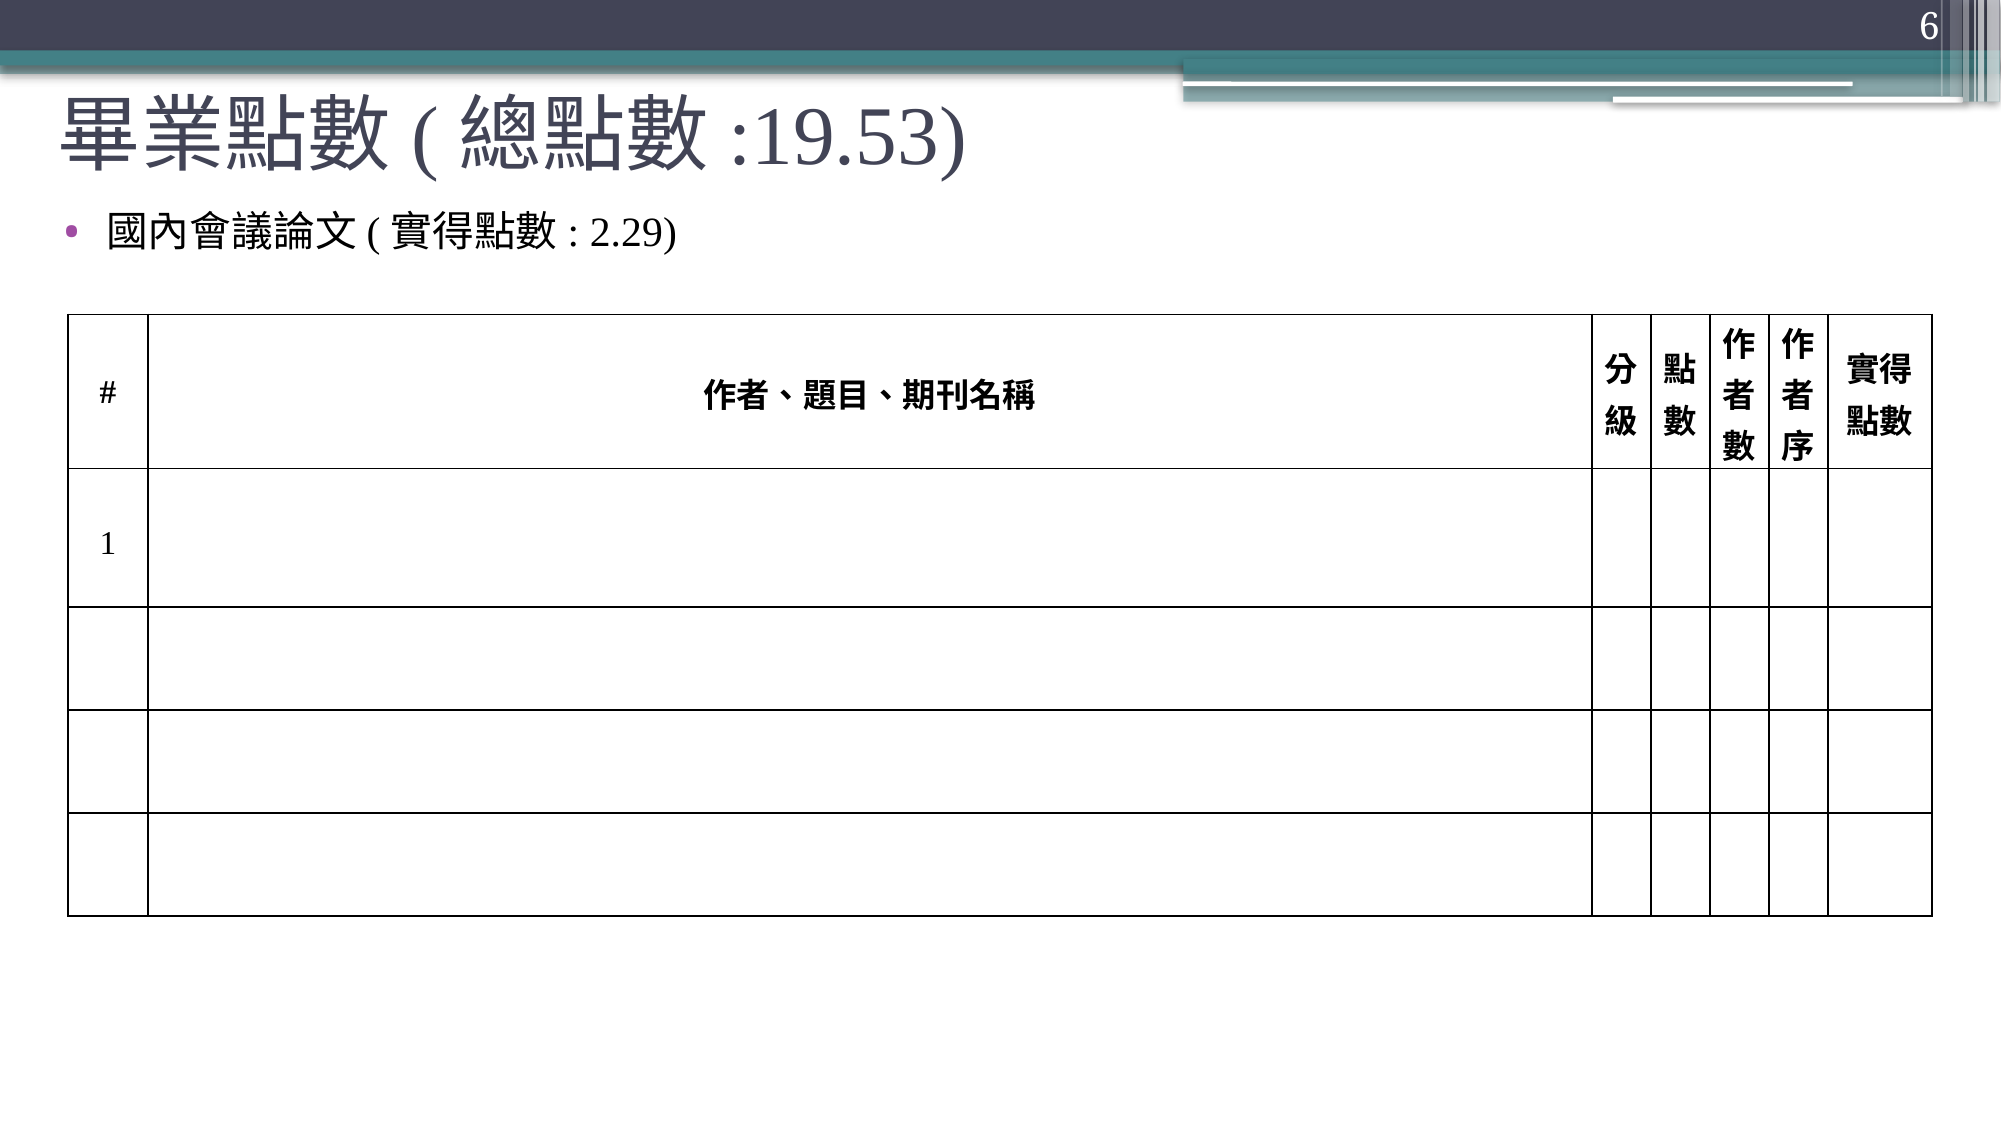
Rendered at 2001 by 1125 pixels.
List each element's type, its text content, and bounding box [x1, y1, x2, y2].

table_cell [1652, 608, 1709, 709]
table_cell [69, 814, 147, 915]
table_cell [1770, 711, 1827, 812]
table_cell [1652, 814, 1709, 915]
table_cell [1652, 469, 1709, 606]
table_cell [1770, 469, 1827, 606]
table_cell [1593, 814, 1650, 915]
table_cell [1770, 814, 1827, 915]
table_cell [149, 711, 1591, 812]
table_cell [1829, 711, 1931, 812]
table_cell [1829, 608, 1931, 709]
table_header 實得點數 [1829, 315, 1931, 468]
table_cell 1 [69, 469, 147, 606]
table_cell [1652, 711, 1709, 812]
table_cell [1593, 608, 1650, 709]
table_cell [1593, 469, 1650, 606]
table_header 作者序 [1770, 315, 1827, 468]
table_cell [1711, 711, 1768, 812]
table_cell [1829, 814, 1931, 915]
table_cell [1711, 469, 1768, 606]
list 國內會議論文(實得點數: 2.29) [31, 172, 1832, 1000]
table_cell [149, 608, 1591, 709]
table_cell [69, 608, 147, 709]
table_cell [149, 814, 1591, 915]
table_header 作者、題目、期刊名稱 [149, 315, 1591, 468]
table_cell [1770, 608, 1827, 709]
table_cell [1711, 608, 1768, 709]
table_header 分級 [1593, 315, 1650, 468]
table_cell [69, 711, 147, 812]
table_cell [149, 469, 1591, 606]
title 畢業點數(總點數:19.53) [43, 19, 1844, 195]
table_cell [1829, 469, 1931, 606]
table_cell [1711, 814, 1768, 915]
table_header # [69, 315, 147, 468]
table_cell [1593, 711, 1650, 812]
table_header 點數 [1652, 315, 1709, 468]
table_header 作者數 [1711, 315, 1768, 468]
